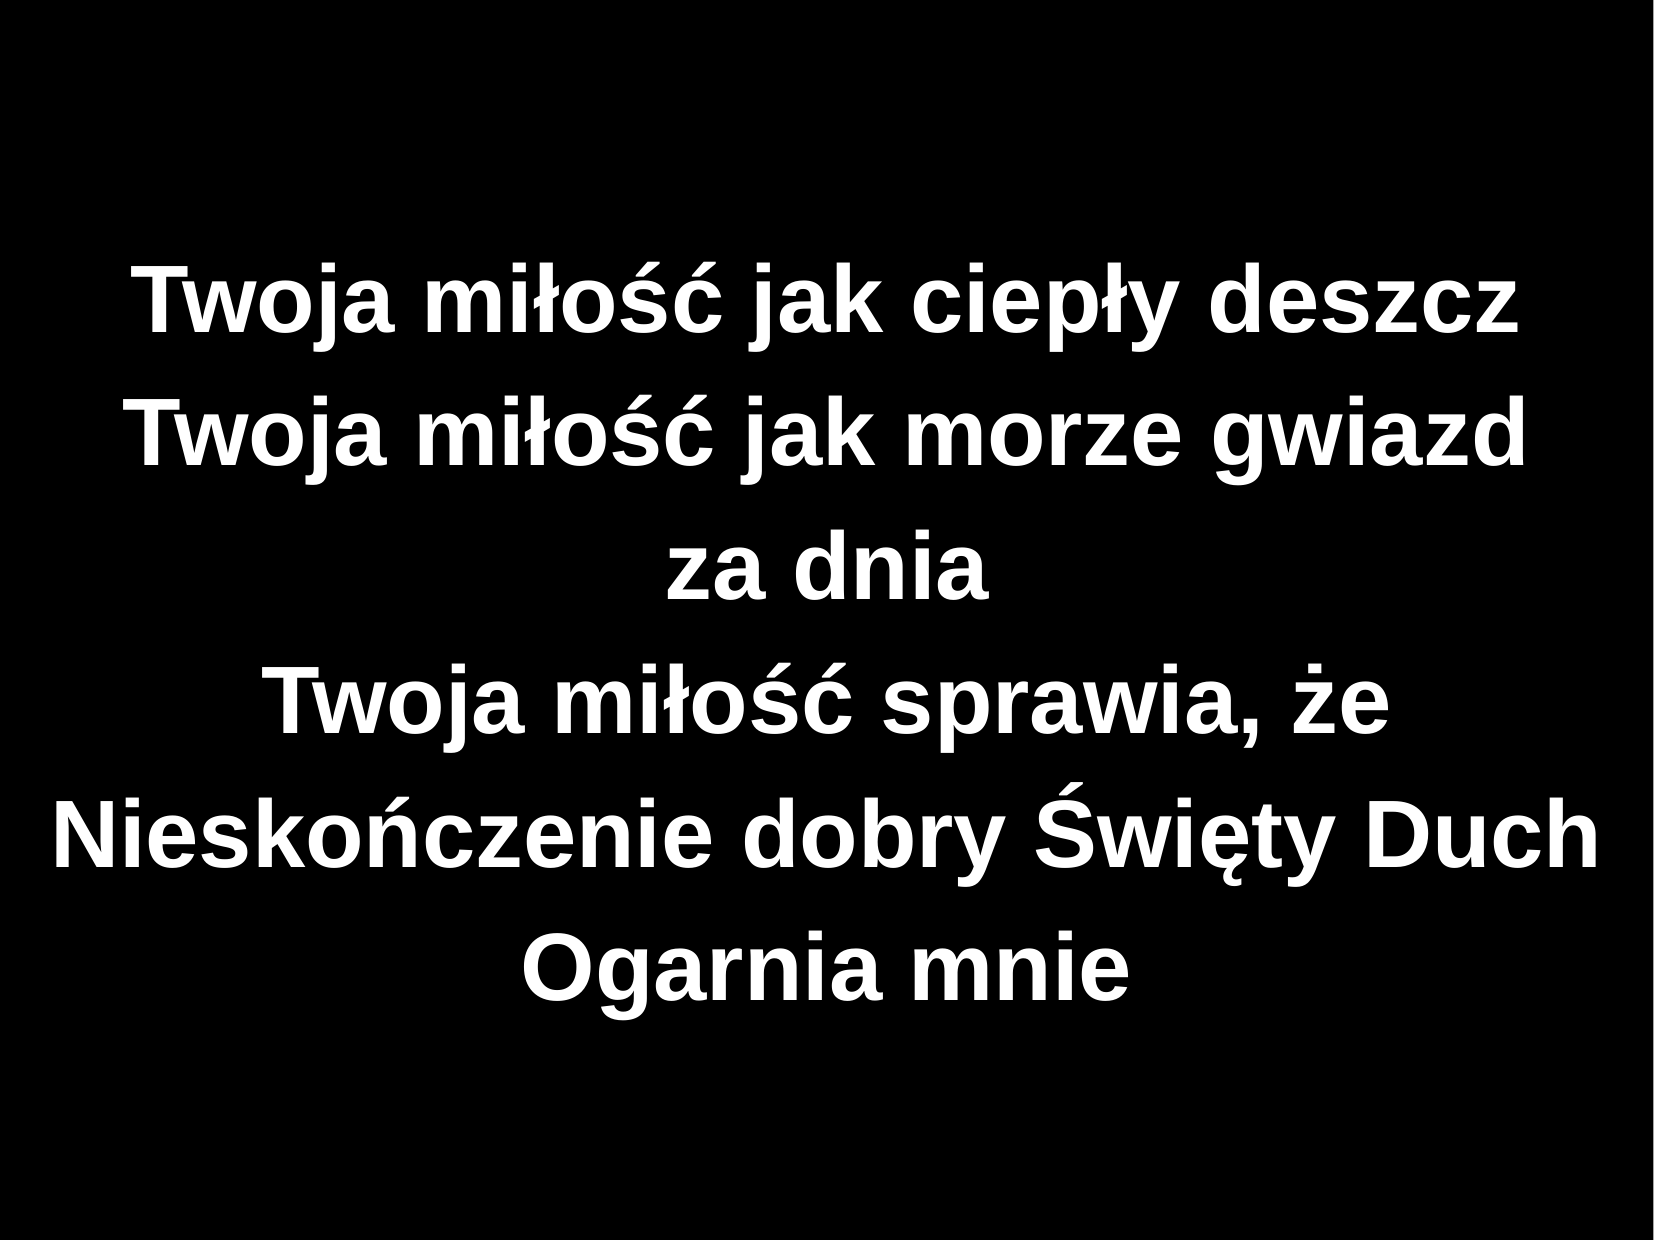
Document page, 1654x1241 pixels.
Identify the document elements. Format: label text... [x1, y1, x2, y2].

subtitle Twoja miłość jak ciepły deszcz Twoja miłość jak morze gwiazd za dnia Twoja miłość sprawia, że Nieskończenie dobry Święty Duch Ogarnia mnie [0, 0, 1654, 1240]
